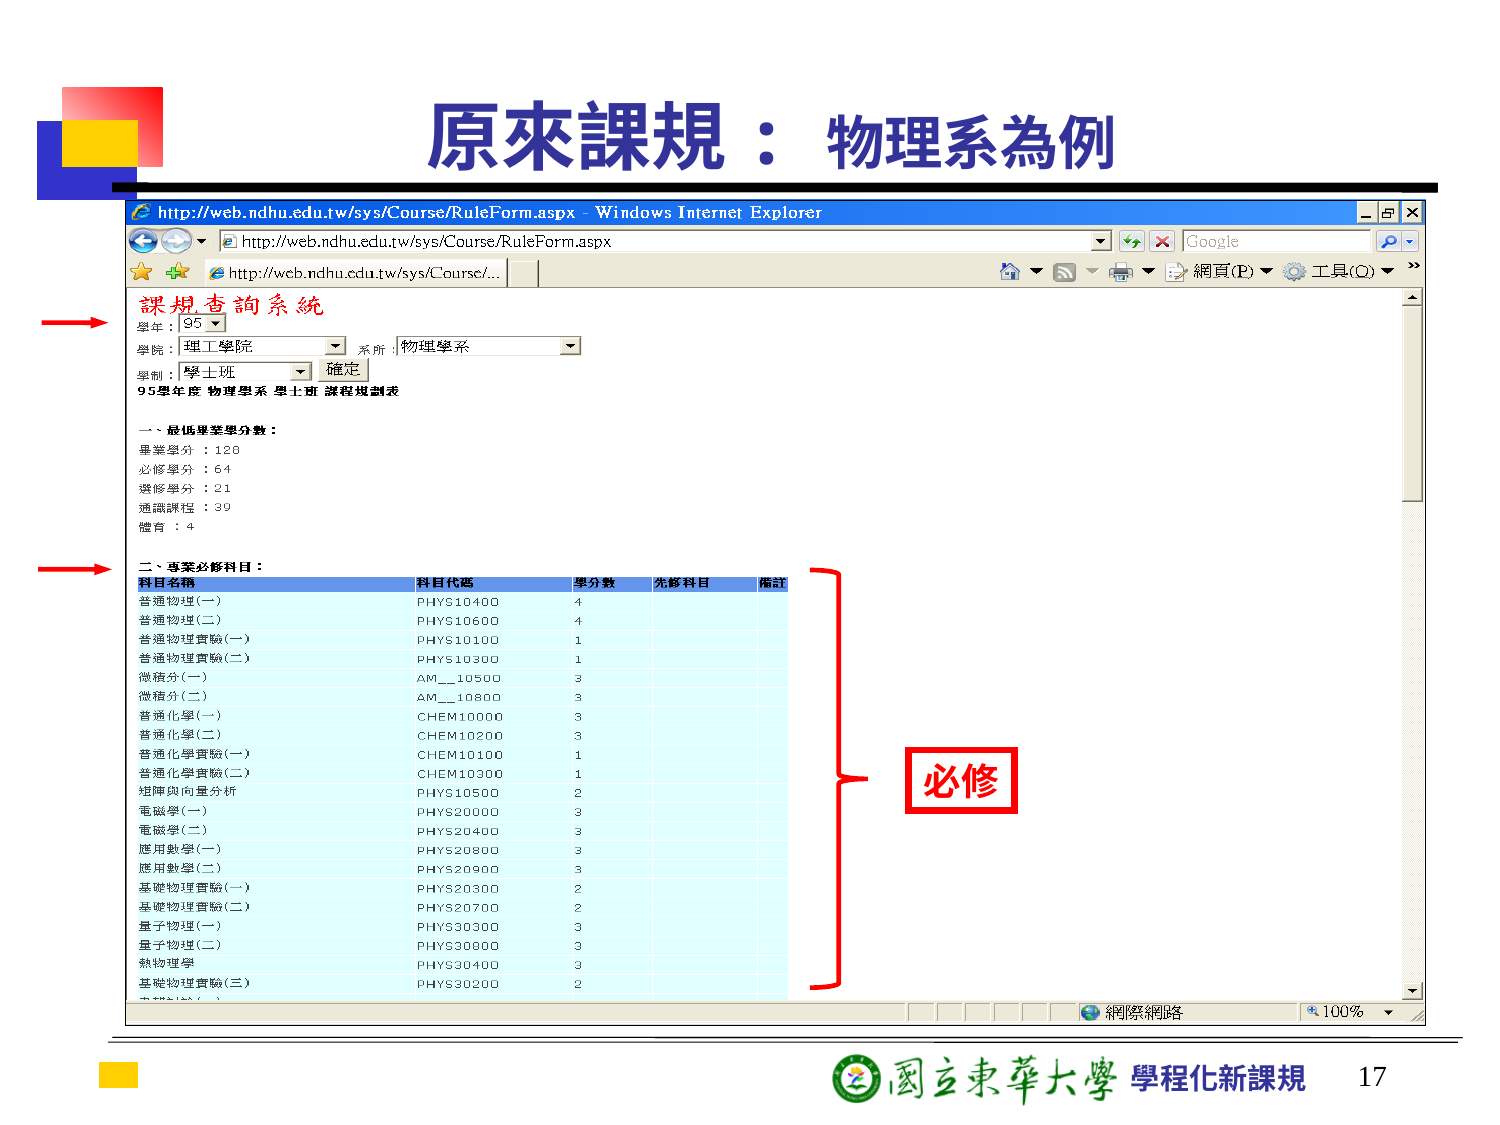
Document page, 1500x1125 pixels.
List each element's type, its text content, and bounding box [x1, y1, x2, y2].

picture [125, 200, 1426, 1026]
text_box 17 [1342, 1050, 1468, 1101]
title 原來課規: 物理系為例 [174, 75, 1369, 188]
text_box 必修 [908, 750, 1015, 811]
